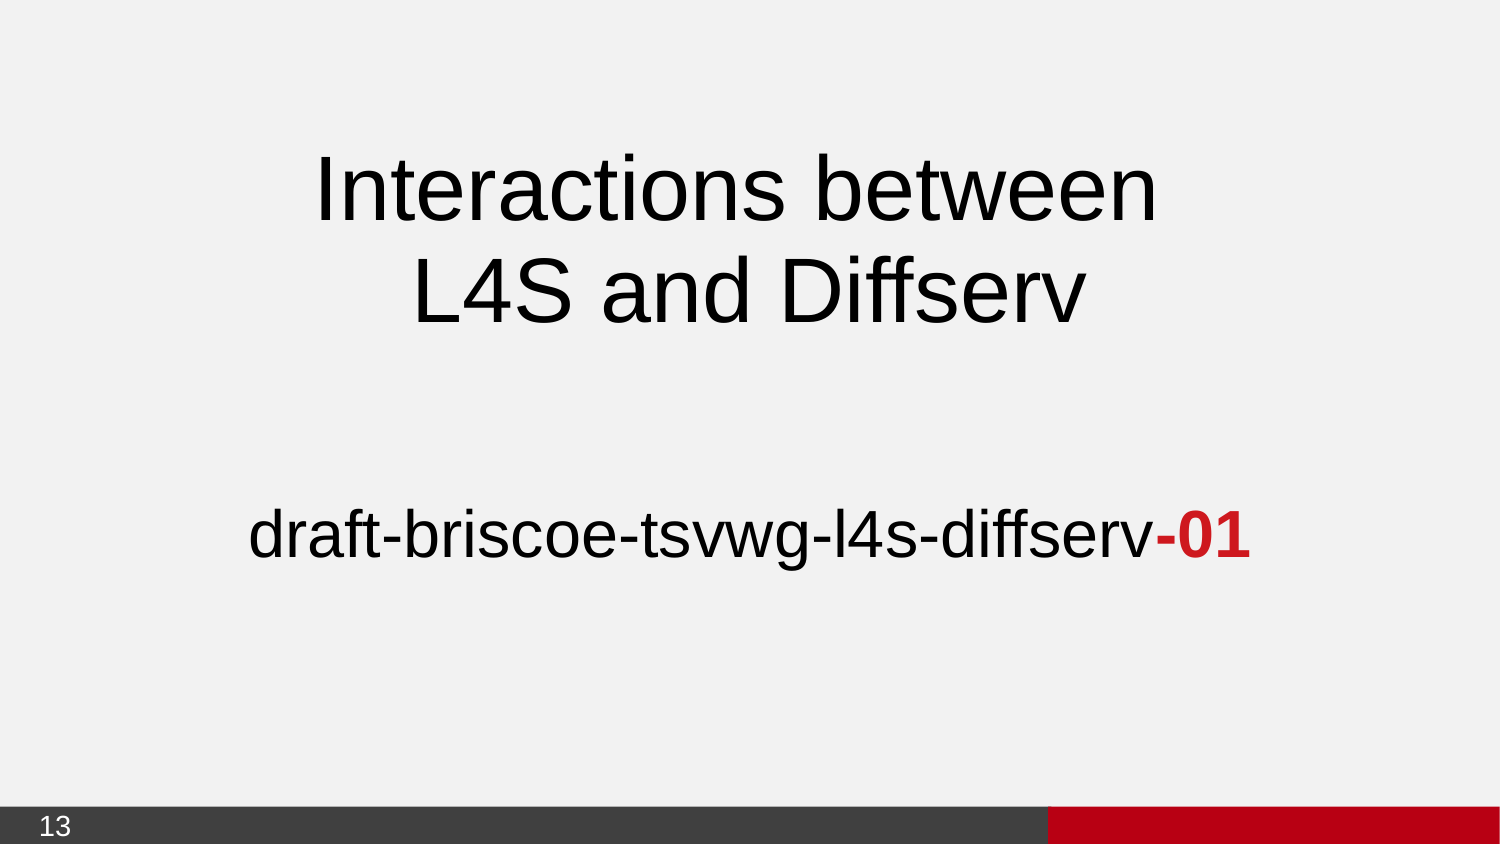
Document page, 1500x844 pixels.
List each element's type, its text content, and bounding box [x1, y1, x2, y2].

title Interactions between L4S and Diffserv [75, 137, 1425, 343]
subtitle draft-briscoe-tsvwg-l4s-diffserv-01 [75, 382, 1425, 687]
